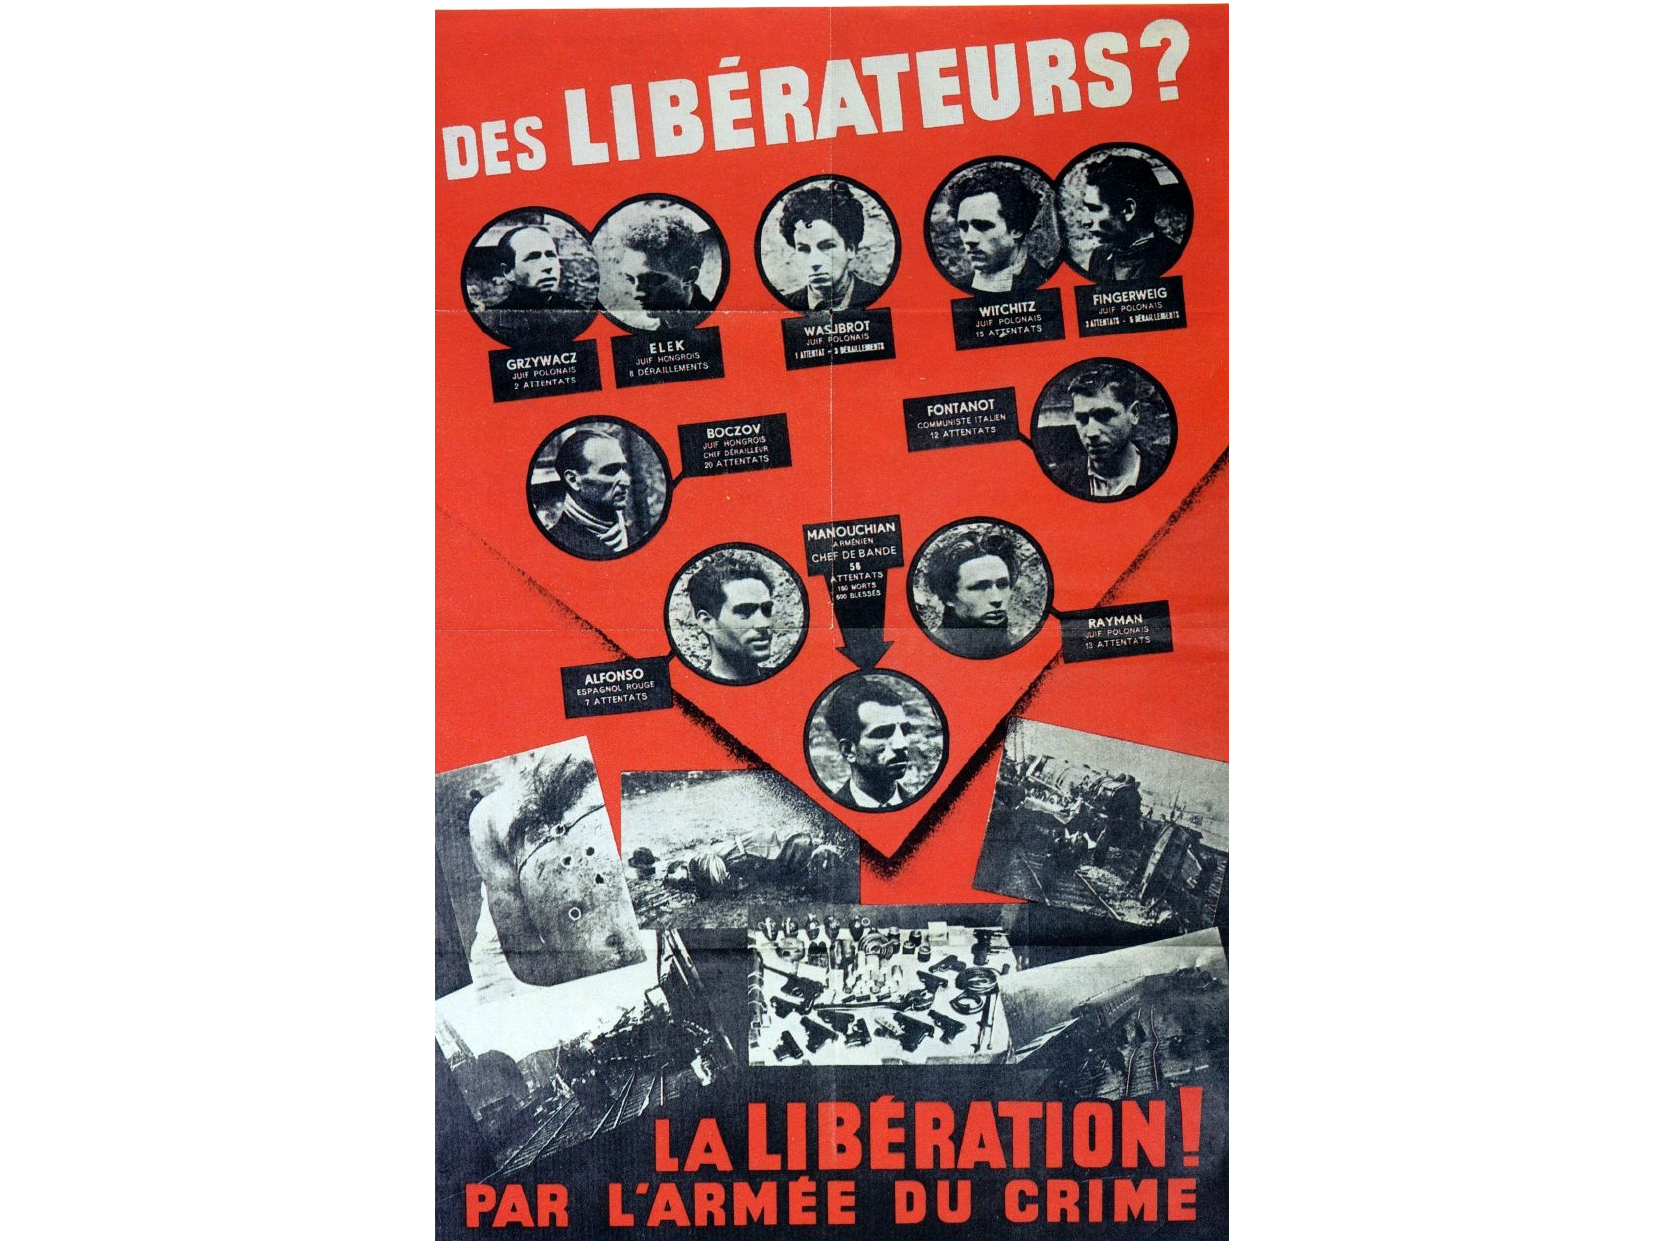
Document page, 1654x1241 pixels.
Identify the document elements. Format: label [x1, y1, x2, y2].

picture [435, 0, 1229, 1241]
